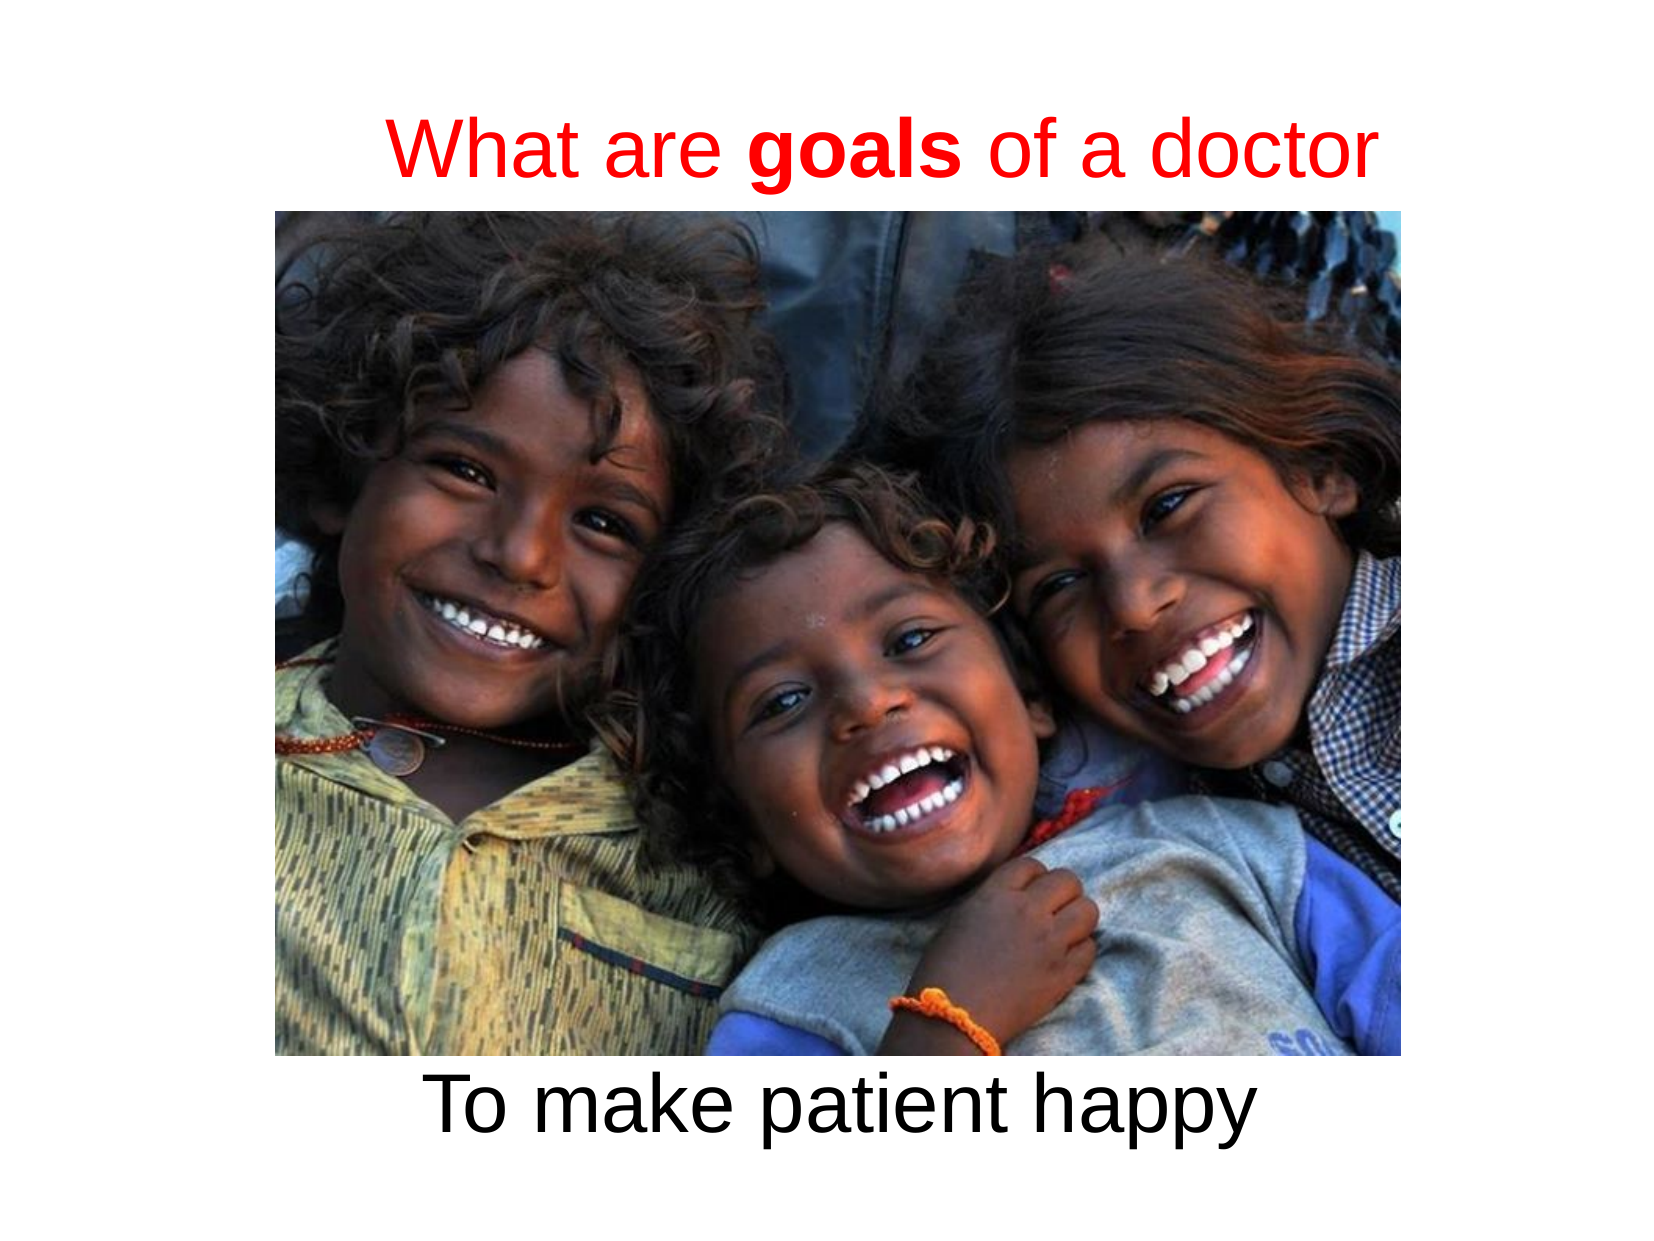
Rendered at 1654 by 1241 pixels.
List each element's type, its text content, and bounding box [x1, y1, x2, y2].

text_box To make patient happy [270, 1049, 1411, 1158]
picture [275, 211, 1401, 1056]
text_box What are goals of a doctor [315, 102, 1411, 211]
